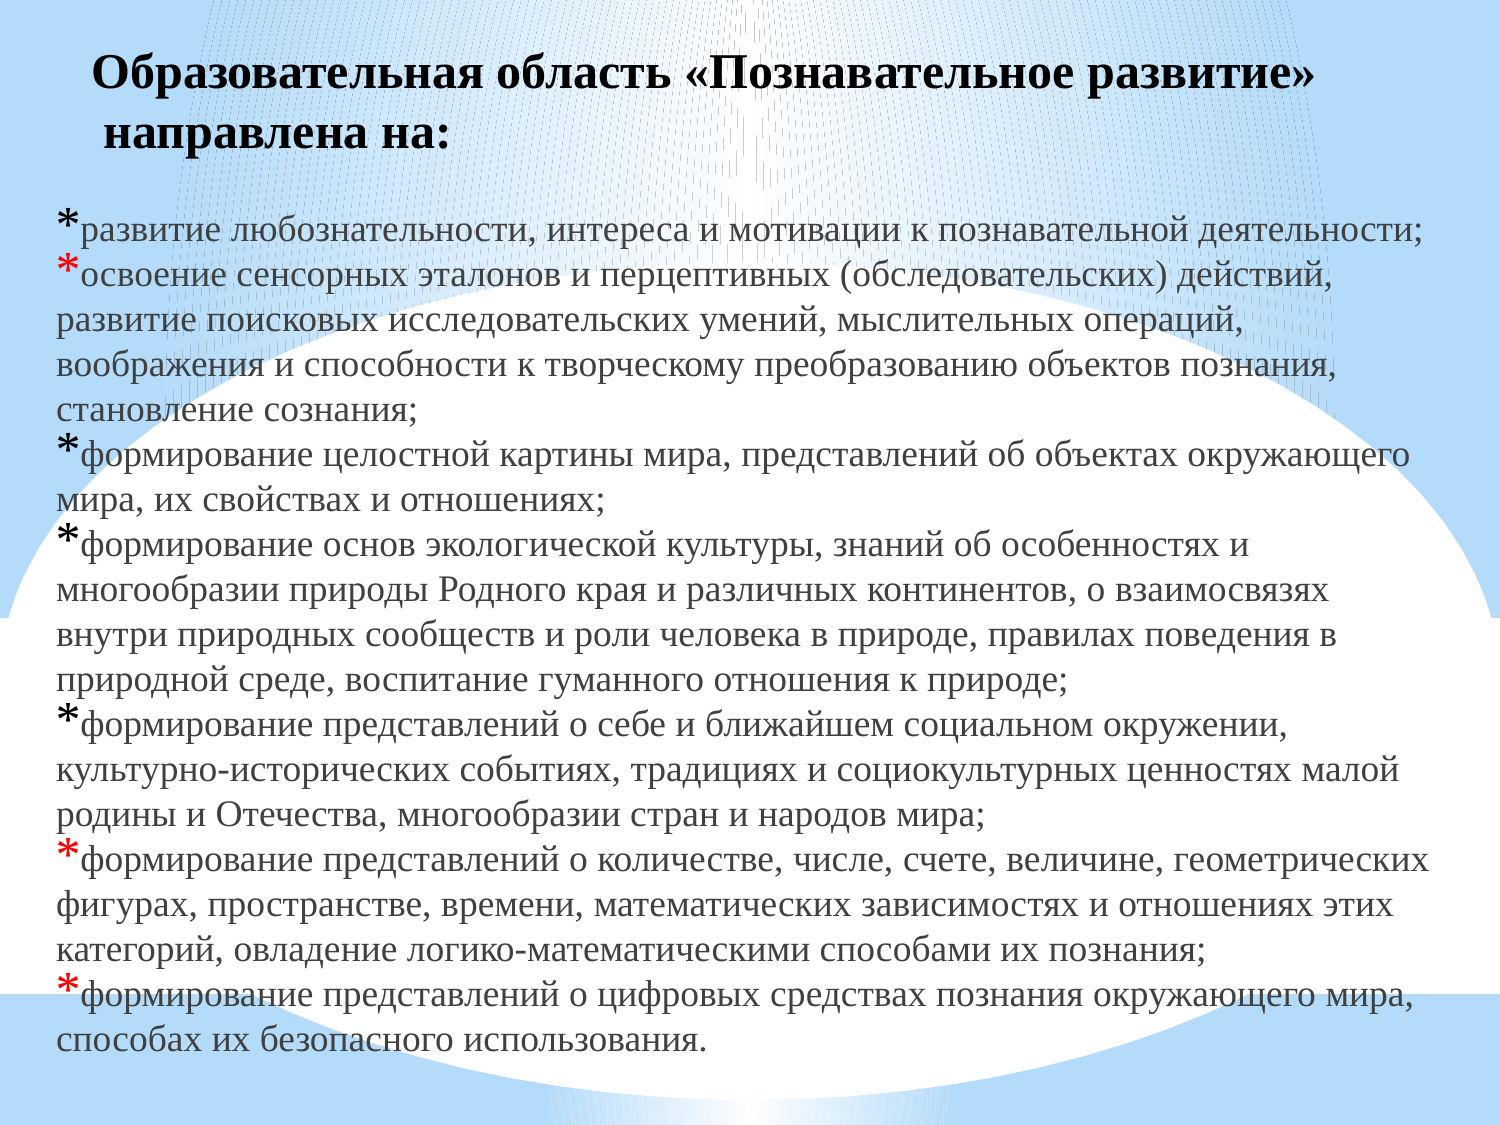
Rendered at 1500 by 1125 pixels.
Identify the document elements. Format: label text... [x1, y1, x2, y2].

title Образовательная область «Познавательное развитие» направлена на: [76, 30, 1459, 196]
list развитие любознательности, интереса и мотивации к познавательной деятельности; освоение сенсорных эталонов и перцептивных (обследовательских) действий, развитие поисковых исследовательских умений, мыслительных операций, воображения и способности к творческому преобразованию объектов познания, становление сознания; формирование целостной картины мира, представлений об объектах окружающего мира, их свойствах и отношениях; формирование основ экологической культуры, знаний об особенностях и многообразии природы Родного края и различных континентов, о взаимосвязях внутри природных сообществ и роли человека в природе, правилах поведения в природной среде, воспитание гуманного отношения к природе; формирование представлений о себе и ближайшем социальном окружении, культурно-исторических событиях, традициях и социокультурных ценностях малой родины и Отечества, многообразии стран и народов мира; формирование представлений о количестве, числе, счете, величине, геометрических фигурах, пространстве, времени, математических зависимостях и отношениях этих категорий, овладение логико-математическими способами их познания; формирование представлений о цифровых средствах познания окружающего мира, способах их безопасного использования. [41, 196, 1459, 1125]
